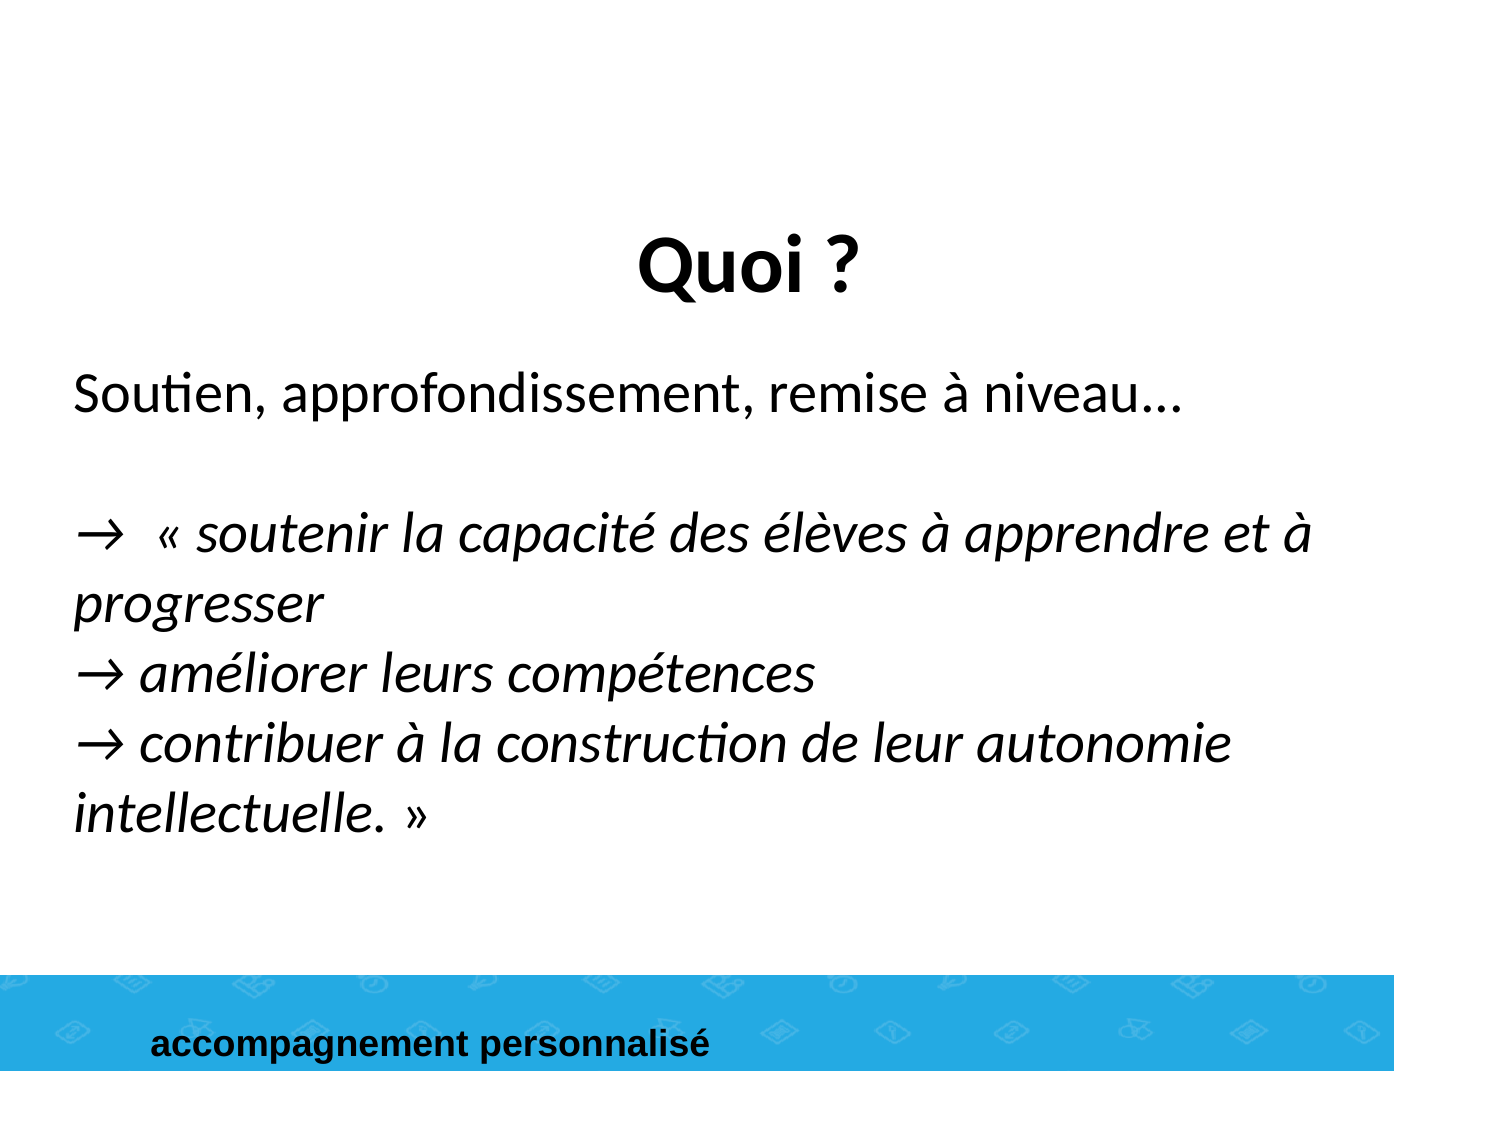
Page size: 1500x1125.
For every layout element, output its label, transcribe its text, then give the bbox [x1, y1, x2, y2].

text_box Soutien, approfondissement, remise à niveau... → « soutenir la capacité des élèves à apprendre et à progresser → améliorer leurs compétences → contribuer à la construction de leur autonomie intellectuelle. » [59, 346, 1394, 852]
picture [0, 975, 1394, 1071]
title Quoi ? [112, 202, 1388, 346]
text_box accompagnement personnalisé [135, 1011, 1353, 1072]
